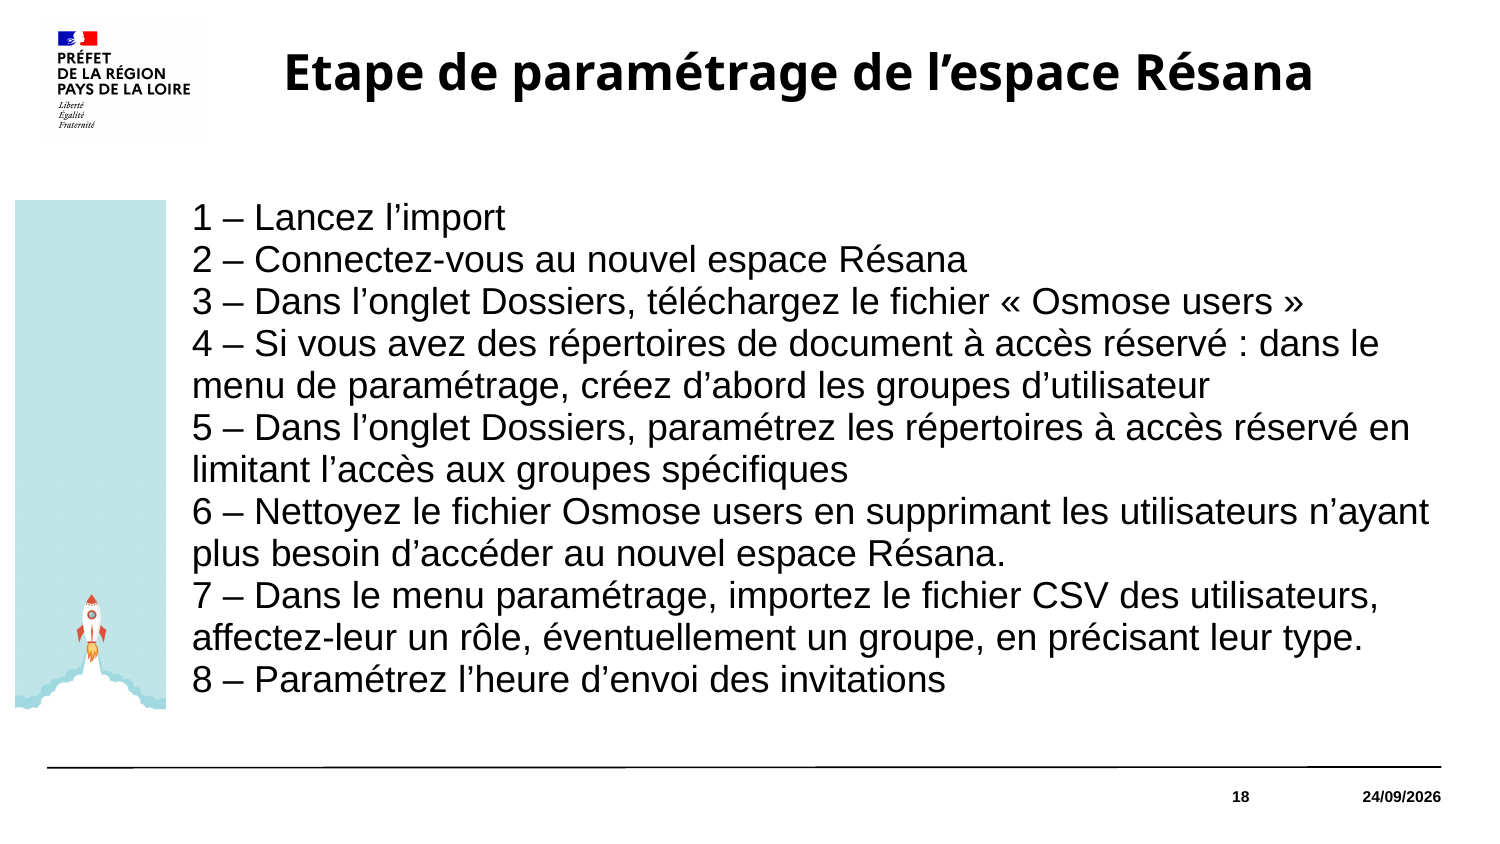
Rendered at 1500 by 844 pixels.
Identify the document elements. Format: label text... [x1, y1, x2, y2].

text_box 1 – Lancez l’import 2 – Connectez-vous au nouvel espace Résana 3 – Dans l’onglet Dossiers, téléchargez le fichier « Osmose users » 4 – Si vous avez des répertoires de document à accès réservé : dans le menu de paramétrage, créez d’abord les groupes d’utilisateur 5 – Dans l’onglet Dossiers, paramétrez les répertoires à accès réservé en limitant l’accès aux groupes spécifiques 6 – Nettoyez le fichier Osmose users en supprimant les utilisateurs n’ayant plus besoin d’accéder au nouvel espace Résana. 7 – Dans le menu paramétrage, importez le fichier CSV des utilisateurs, affectez-leur un rôle, éventuellement un groupe, en précisant leur type. 8 – Paramétrez l’heure d’envoi des invitations [177, 188, 1453, 750]
picture [44, 17, 204, 142]
title Etape de paramétrage de l’espace Résana [283, 47, 1347, 166]
picture [15, 200, 166, 711]
